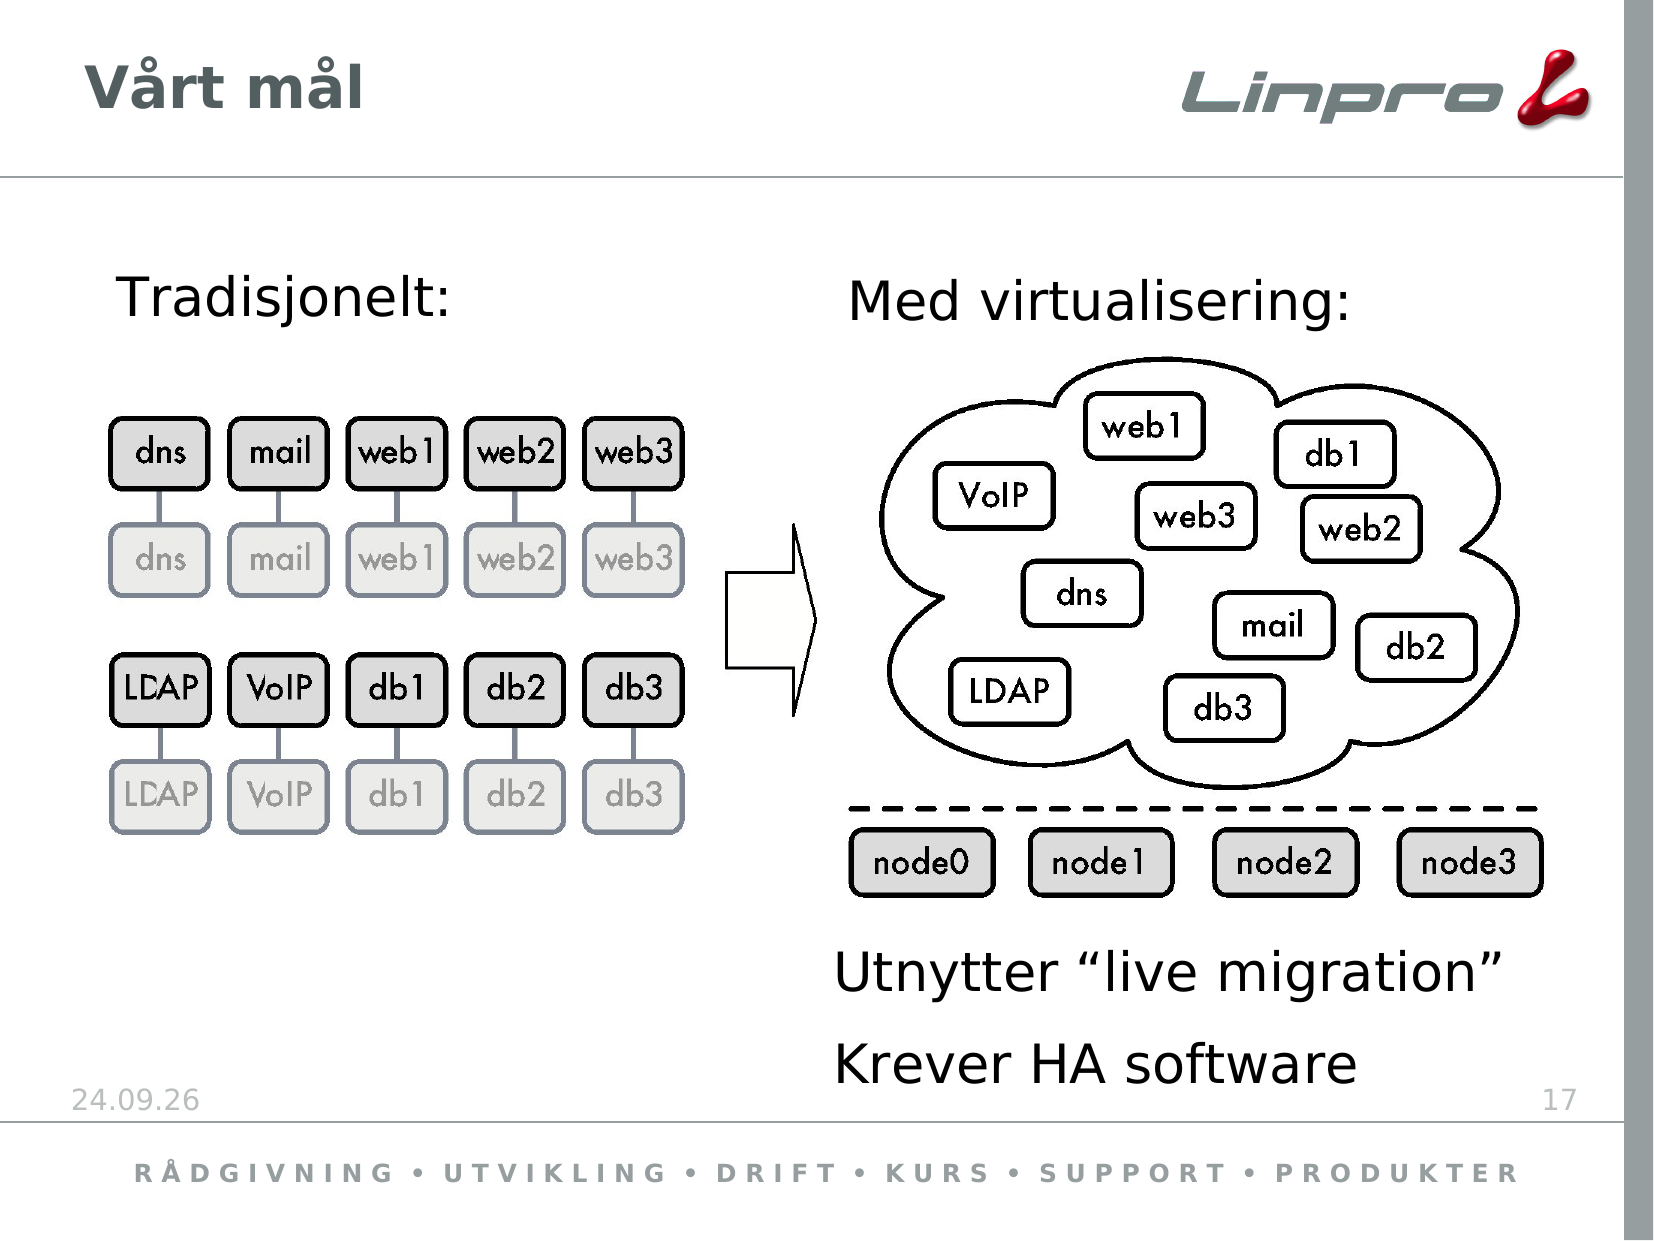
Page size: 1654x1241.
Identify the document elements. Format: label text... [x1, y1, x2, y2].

picture [105, 344, 1550, 899]
text_box Utnytter “live migration” Krever HA software [815, 941, 1574, 1097]
text_box Tradisjonelt: [98, 266, 686, 330]
title Vårt mål [84, 49, 1573, 128]
text_box Med virtualisering: [829, 270, 1588, 334]
picture [1181, 47, 1595, 133]
